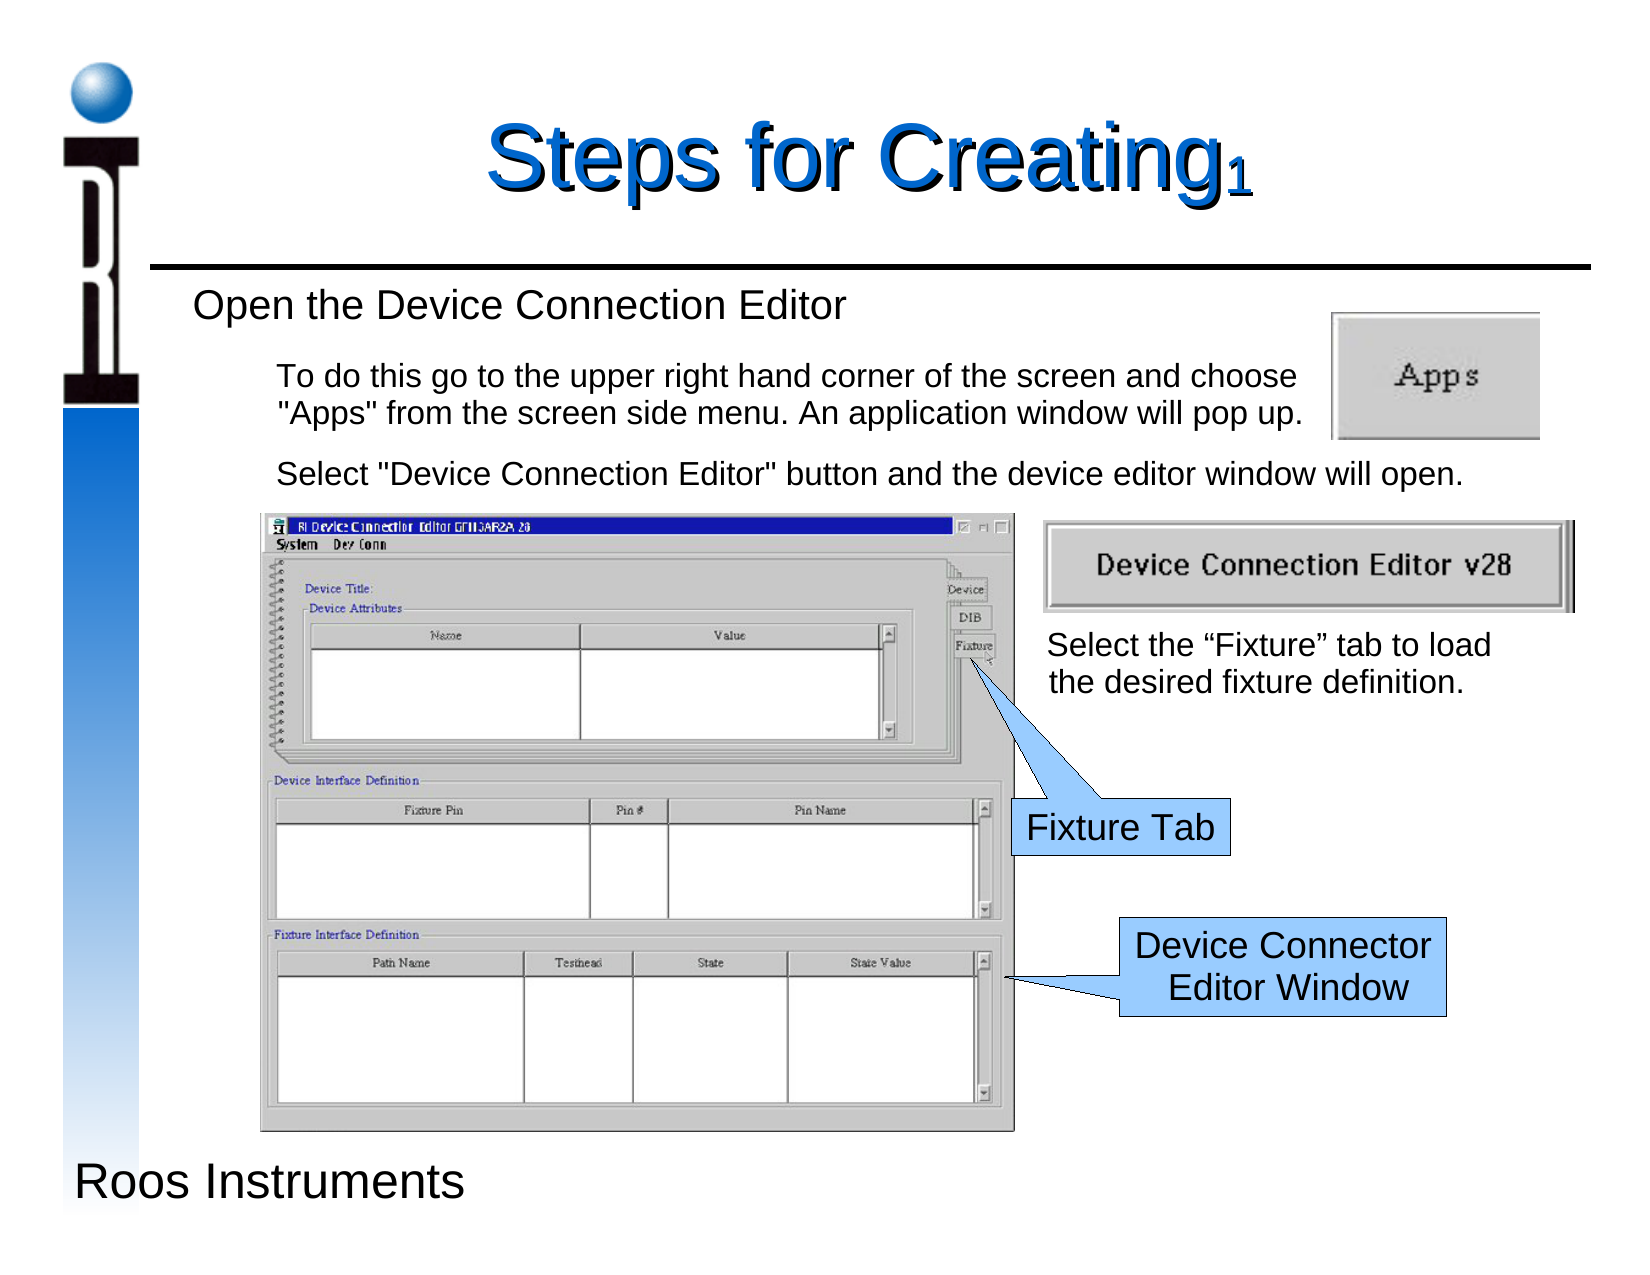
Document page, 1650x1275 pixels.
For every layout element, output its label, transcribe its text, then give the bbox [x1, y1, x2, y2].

text_box Device Connector Editor Window [1004, 917, 1447, 1017]
title Steps for Creating1 [147, 59, 1591, 253]
list Open the Device Connection Editor To do this go to the upper right hand corner of the screen and choose "Apps" from the screen side menu. An application window will pop up. Select "Device Connection Editor" button and the device editor window will open. Select the “Fixture” tab to load the desired fixture definition. [174, 281, 1544, 1148]
picture [1331, 312, 1540, 440]
picture [260, 513, 1015, 1132]
text_box Fixture Tab [970, 658, 1231, 856]
picture [1043, 520, 1575, 613]
picture [59, 59, 144, 411]
